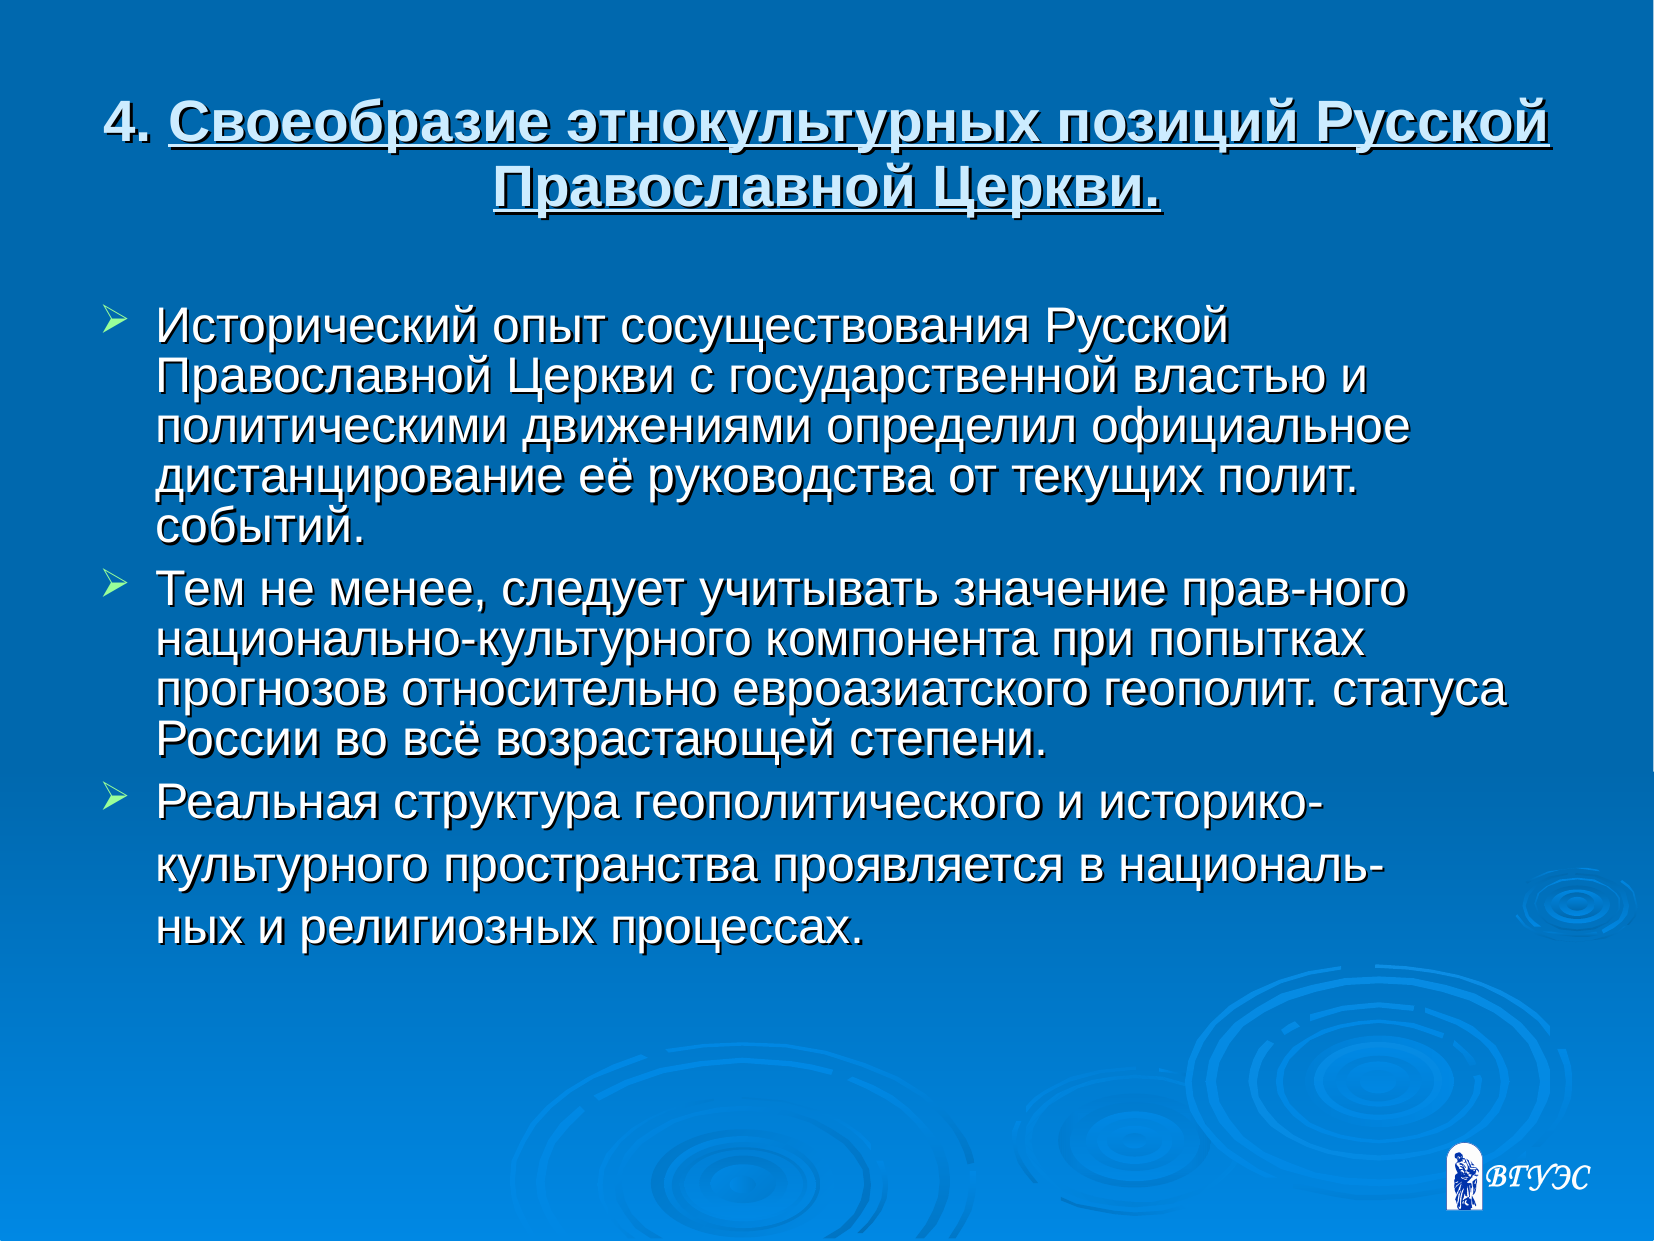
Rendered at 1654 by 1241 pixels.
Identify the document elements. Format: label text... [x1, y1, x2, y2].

list Исторический опыт сосуществования Русской Православной Церкви с государственной властью и политическими движениями определил официальное дистанцирование её руководства от текущих полит. событий. Тем не менее, следует учитывать значение прав-ного национально-культурного компонента при попытках прогнозов относительно евроазиатского геополит. статуса России во всё возрастающей степени. Реальная структура геополитического и историко- культурного пространства проявляется в националь- ных и религиозных процессах. [84, 294, 1573, 1113]
picture [1446, 1142, 1592, 1211]
title 4. Своеобразие этнокультурных позиций Русской Православной Церкви. [82, 50, 1571, 257]
